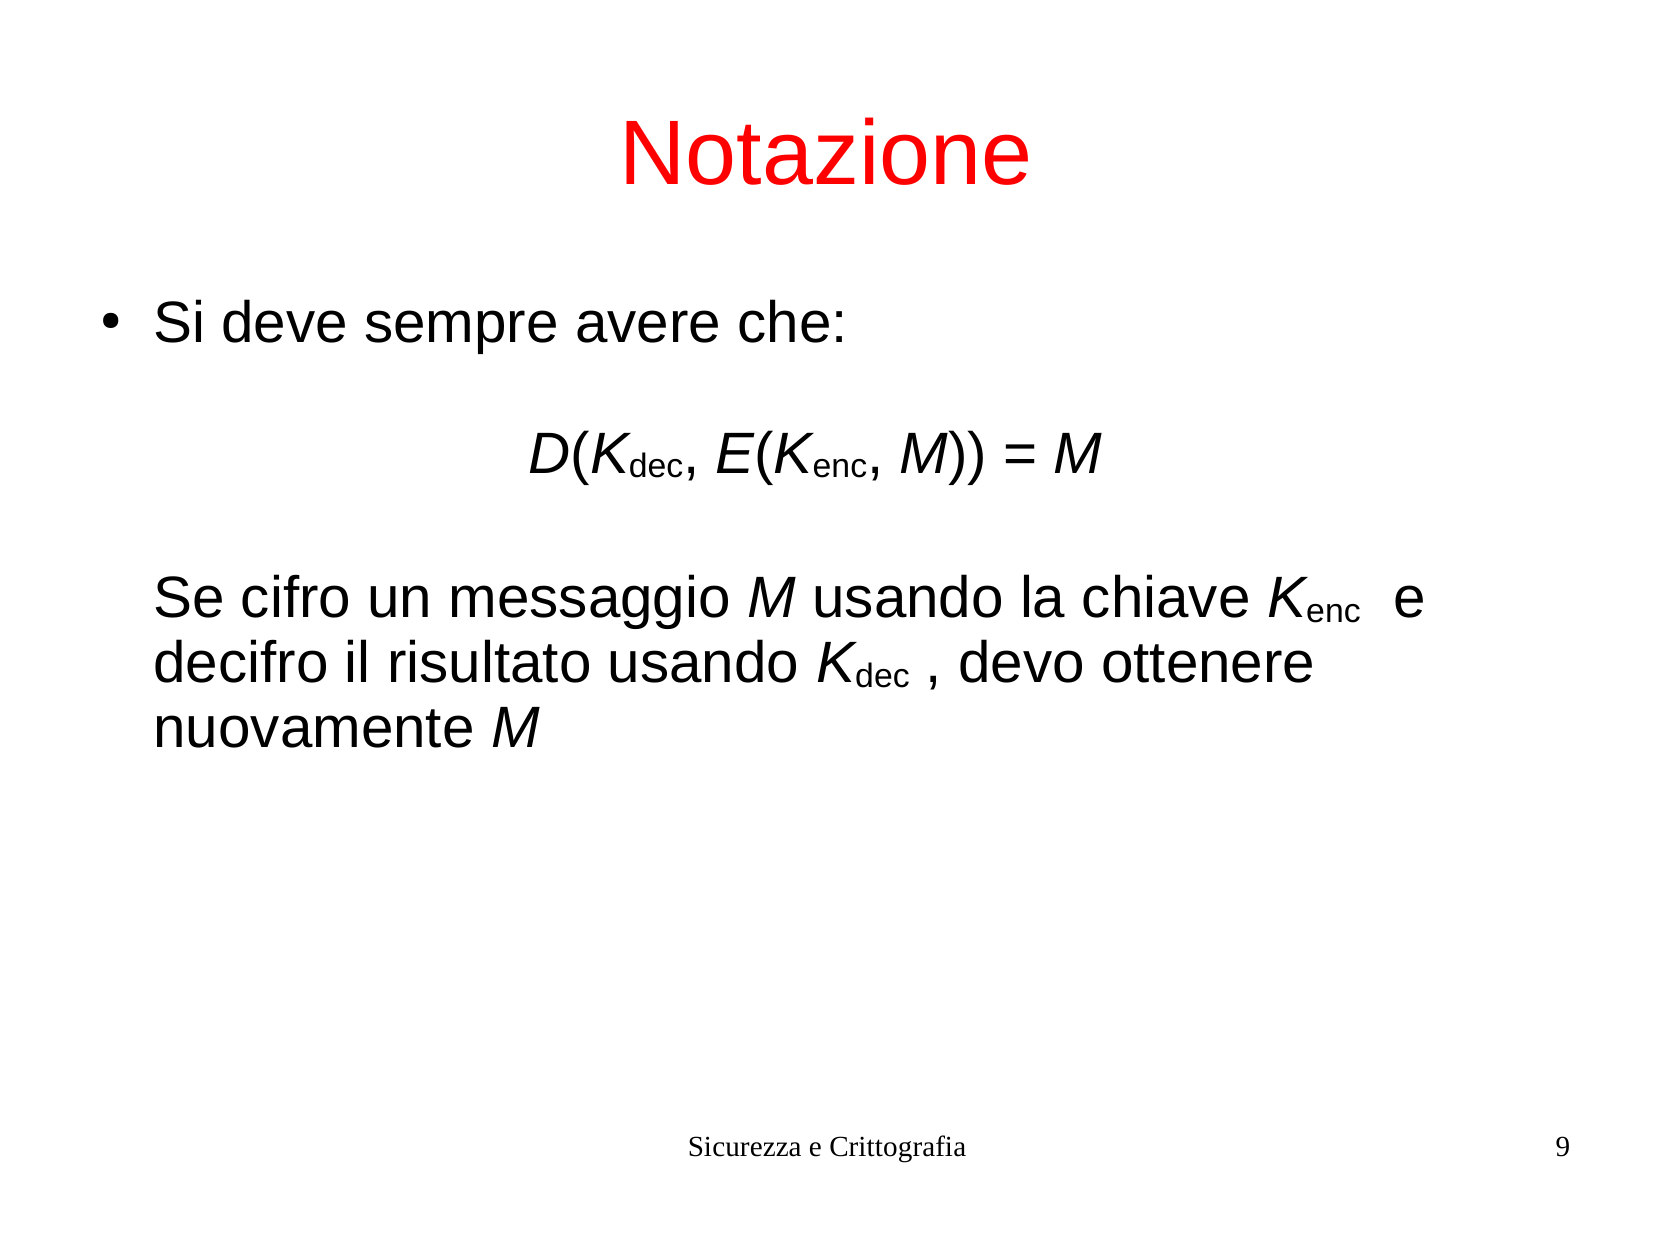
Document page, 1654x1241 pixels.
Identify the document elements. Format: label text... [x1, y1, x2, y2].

list Si deve sempre avere che: D(Kdec, E(Kenc, M)) = M Se cifro un messaggio M usando la chiave Kenc e decifro il risultato usando Kdec , devo ottenere nuovamente M [82, 290, 1571, 1109]
title Notazione [82, 49, 1571, 257]
